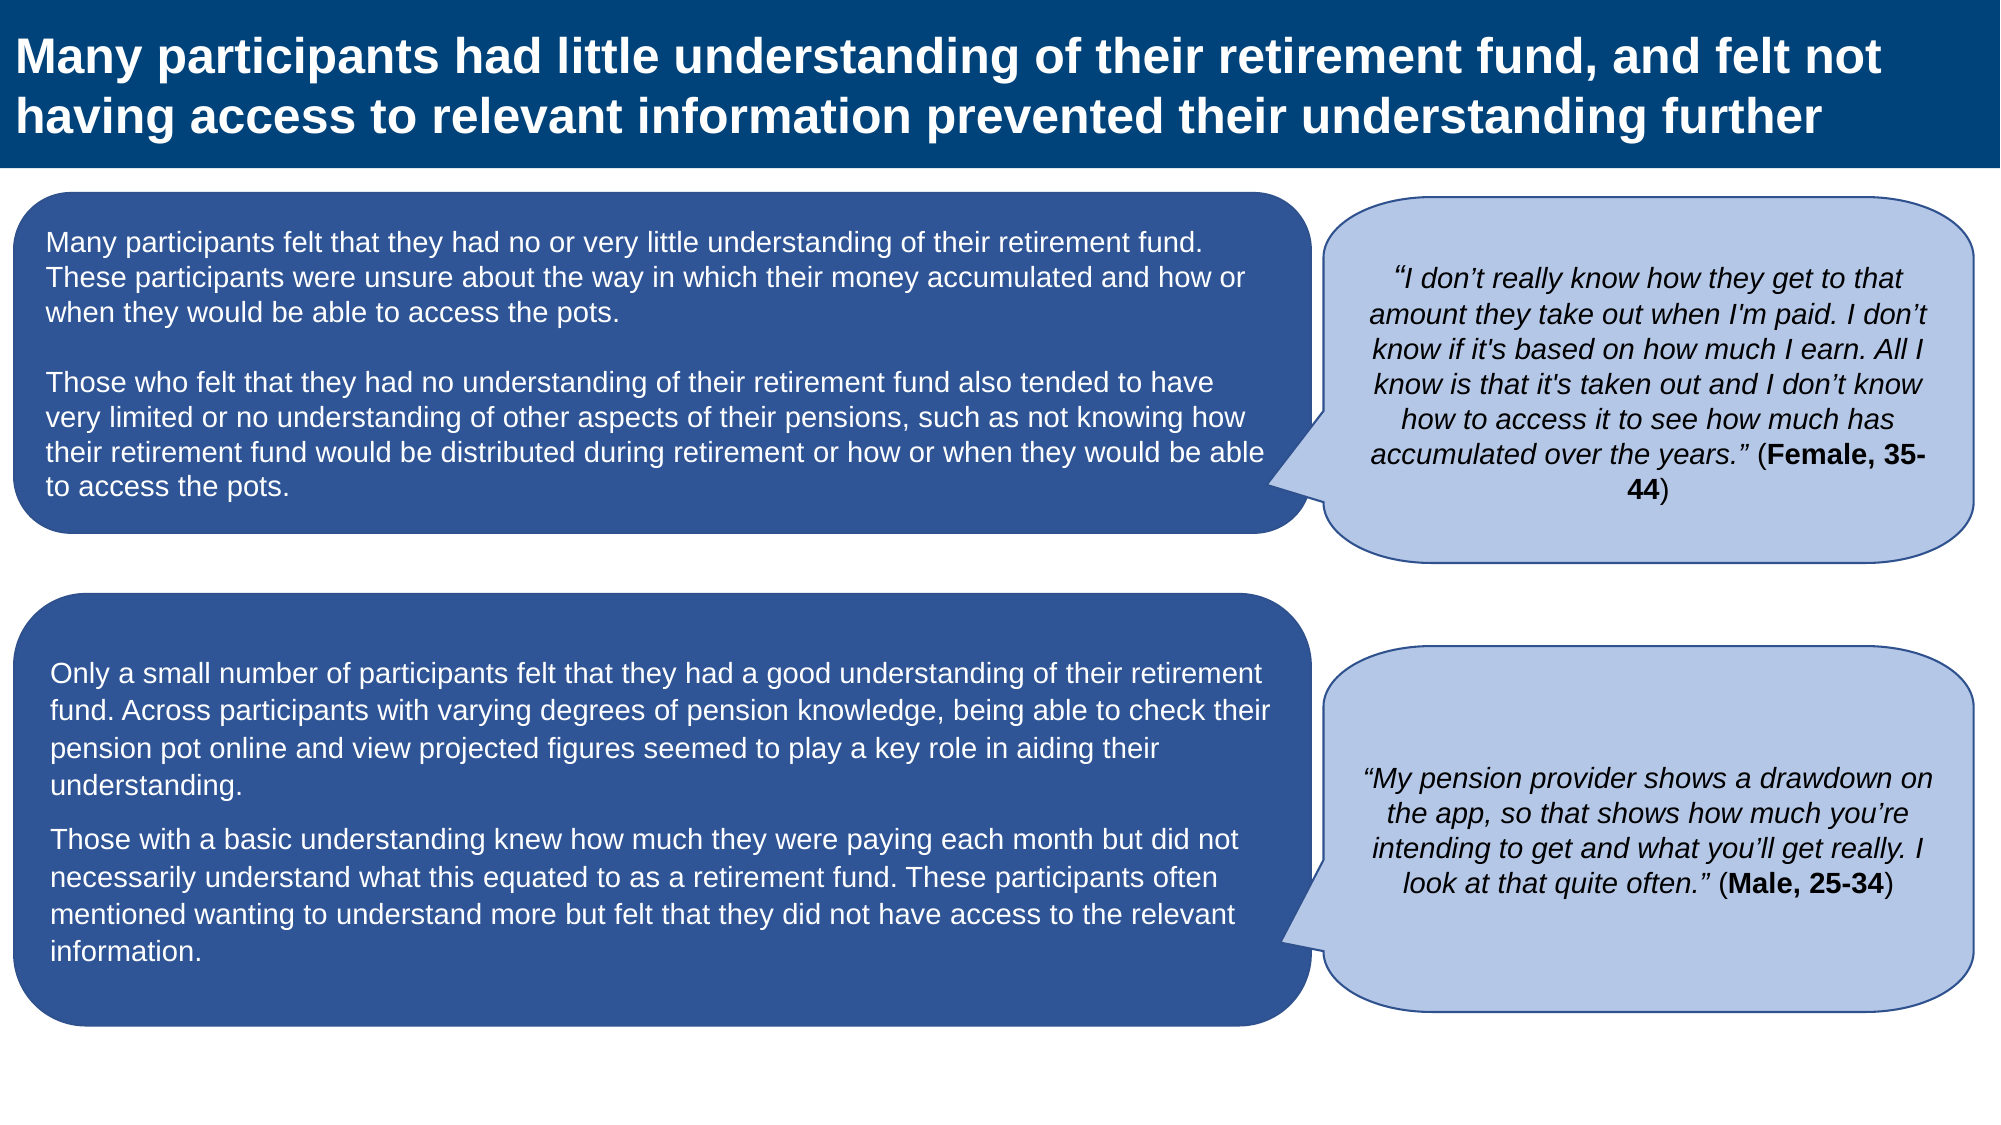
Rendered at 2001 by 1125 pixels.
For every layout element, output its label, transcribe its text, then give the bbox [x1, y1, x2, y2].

text_box Only a small number of participants felt that they had a good understanding of their retirement fund. Across participants with varying degrees of pension knowledge, being able to check their pension pot online and view projected figures seemed to play a key role in aiding their understanding. Those with a basic understanding knew how much they were paying each month but did not necessarily understand what this equated to as a retirement fund. These participants often mentioned wanting to understand more but felt that they did not have access to the relevant information. [14, 593, 1311, 1026]
text_box “I don’t really know how they get to that amount they take out when I'm paid. I don’t know if it's based on how much I earn. All I know is that it's taken out and I don’t know how to access it to see how much has accumulated over the years.” (Female, 35-44) [1266, 197, 1974, 563]
text_box Many participants felt that they had no or very little understanding of their retirement fund. These participants were unsure about the way in which their money accumulated and how or when they would be able to access the pots. Those who felt that they had no understanding of their retirement fund also tended to have very limited or no understanding of other aspects of their pensions, such as not knowing how their retirement fund would be distributed during retirement or how or when they would be able to access the pots. [14, 192, 1311, 533]
text_box “My pension provider shows a drawdown on the app, so that shows how much you’re intending to get and what you’ll get really. I look at that quite often.” (Male, 25-34) [1280, 646, 1974, 1012]
title Many participants had little understanding of their retirement fund, and felt not having access to relevant information prevented their understanding further [0, 0, 2000, 169]
